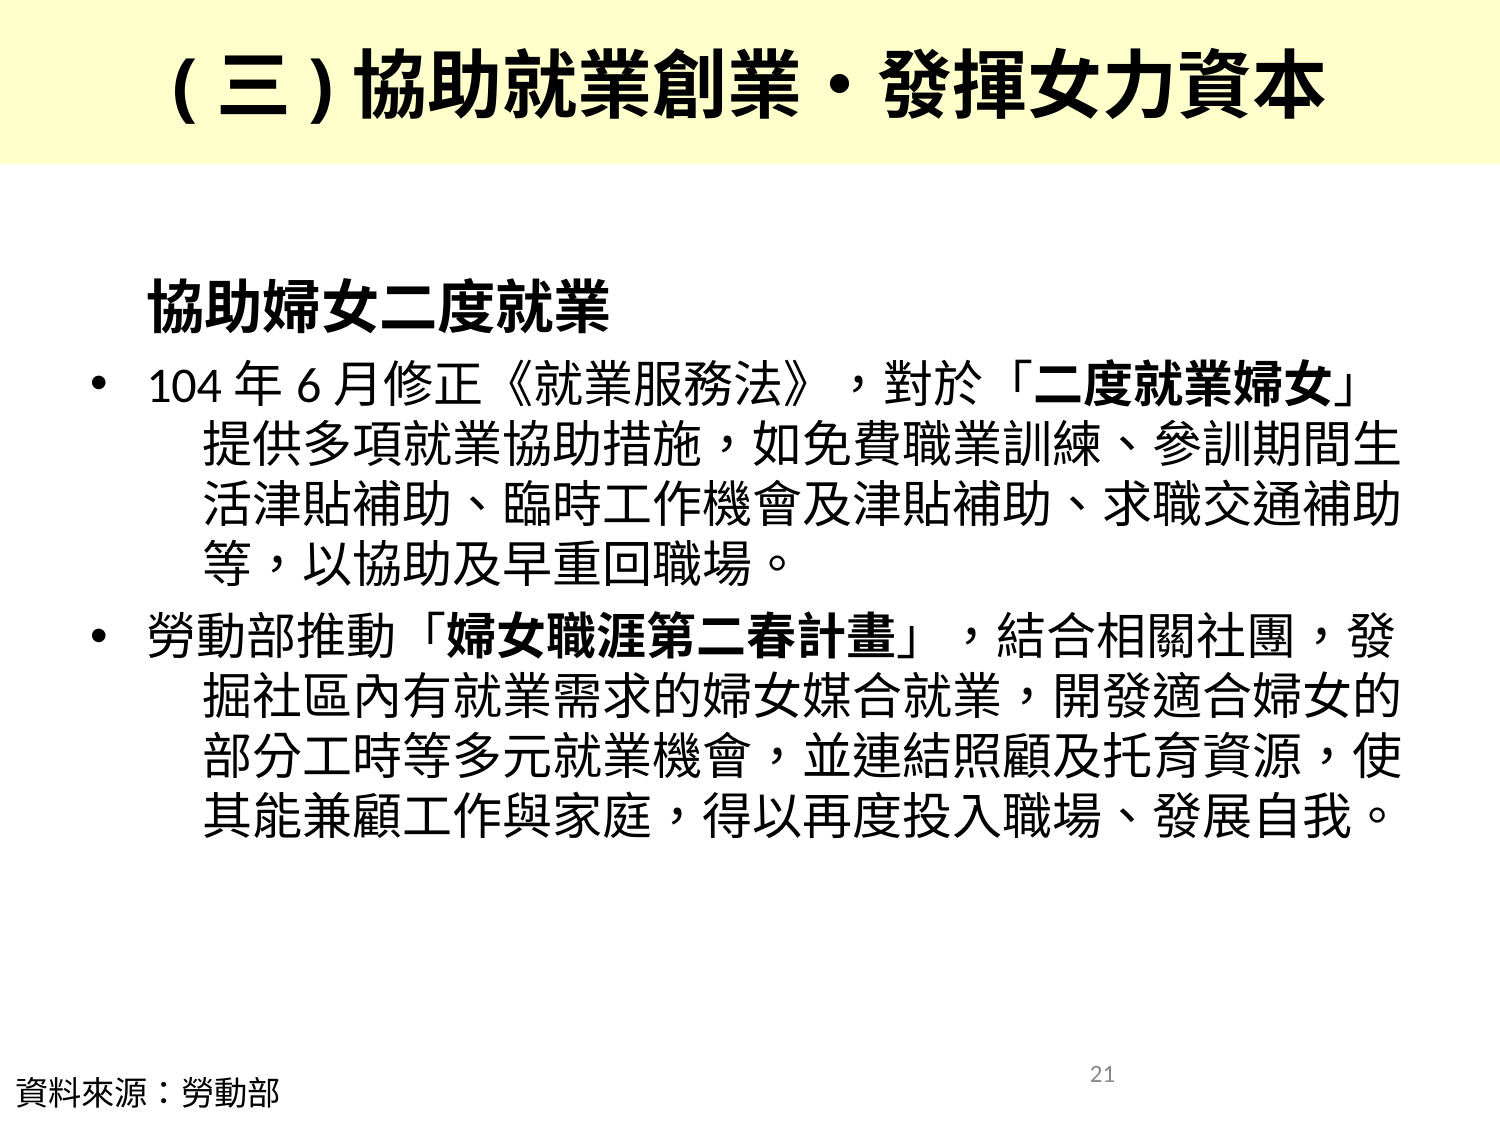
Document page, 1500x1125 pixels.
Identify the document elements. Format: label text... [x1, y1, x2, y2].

title (三)協助就業創業‧發揮女力資本 [0, 0, 1500, 165]
text_box [1074, 1042, 1426, 1103]
text_box 資料來源：勞動部 [0, 1064, 408, 1121]
list 協助婦女二度就業 104年6月修正《就業服務法》，對於「二度就業婦女」提供多項就業協助措施，如免費職業訓練、參訓期間生活津貼補助、臨時工作機會及津貼補助、求職交通補助等，以協助及早重回職場。 勞動部推動「婦女職涯第二春計畫」，結合相關社團，發掘社區內有就業需求的婦女媒合就業，開發適合婦女的部分工時等多元就業機會，並連結照顧及托育資源，使其能兼顧工作與家庭，得以再度投入職場、發展自我。 [75, 262, 1426, 1005]
